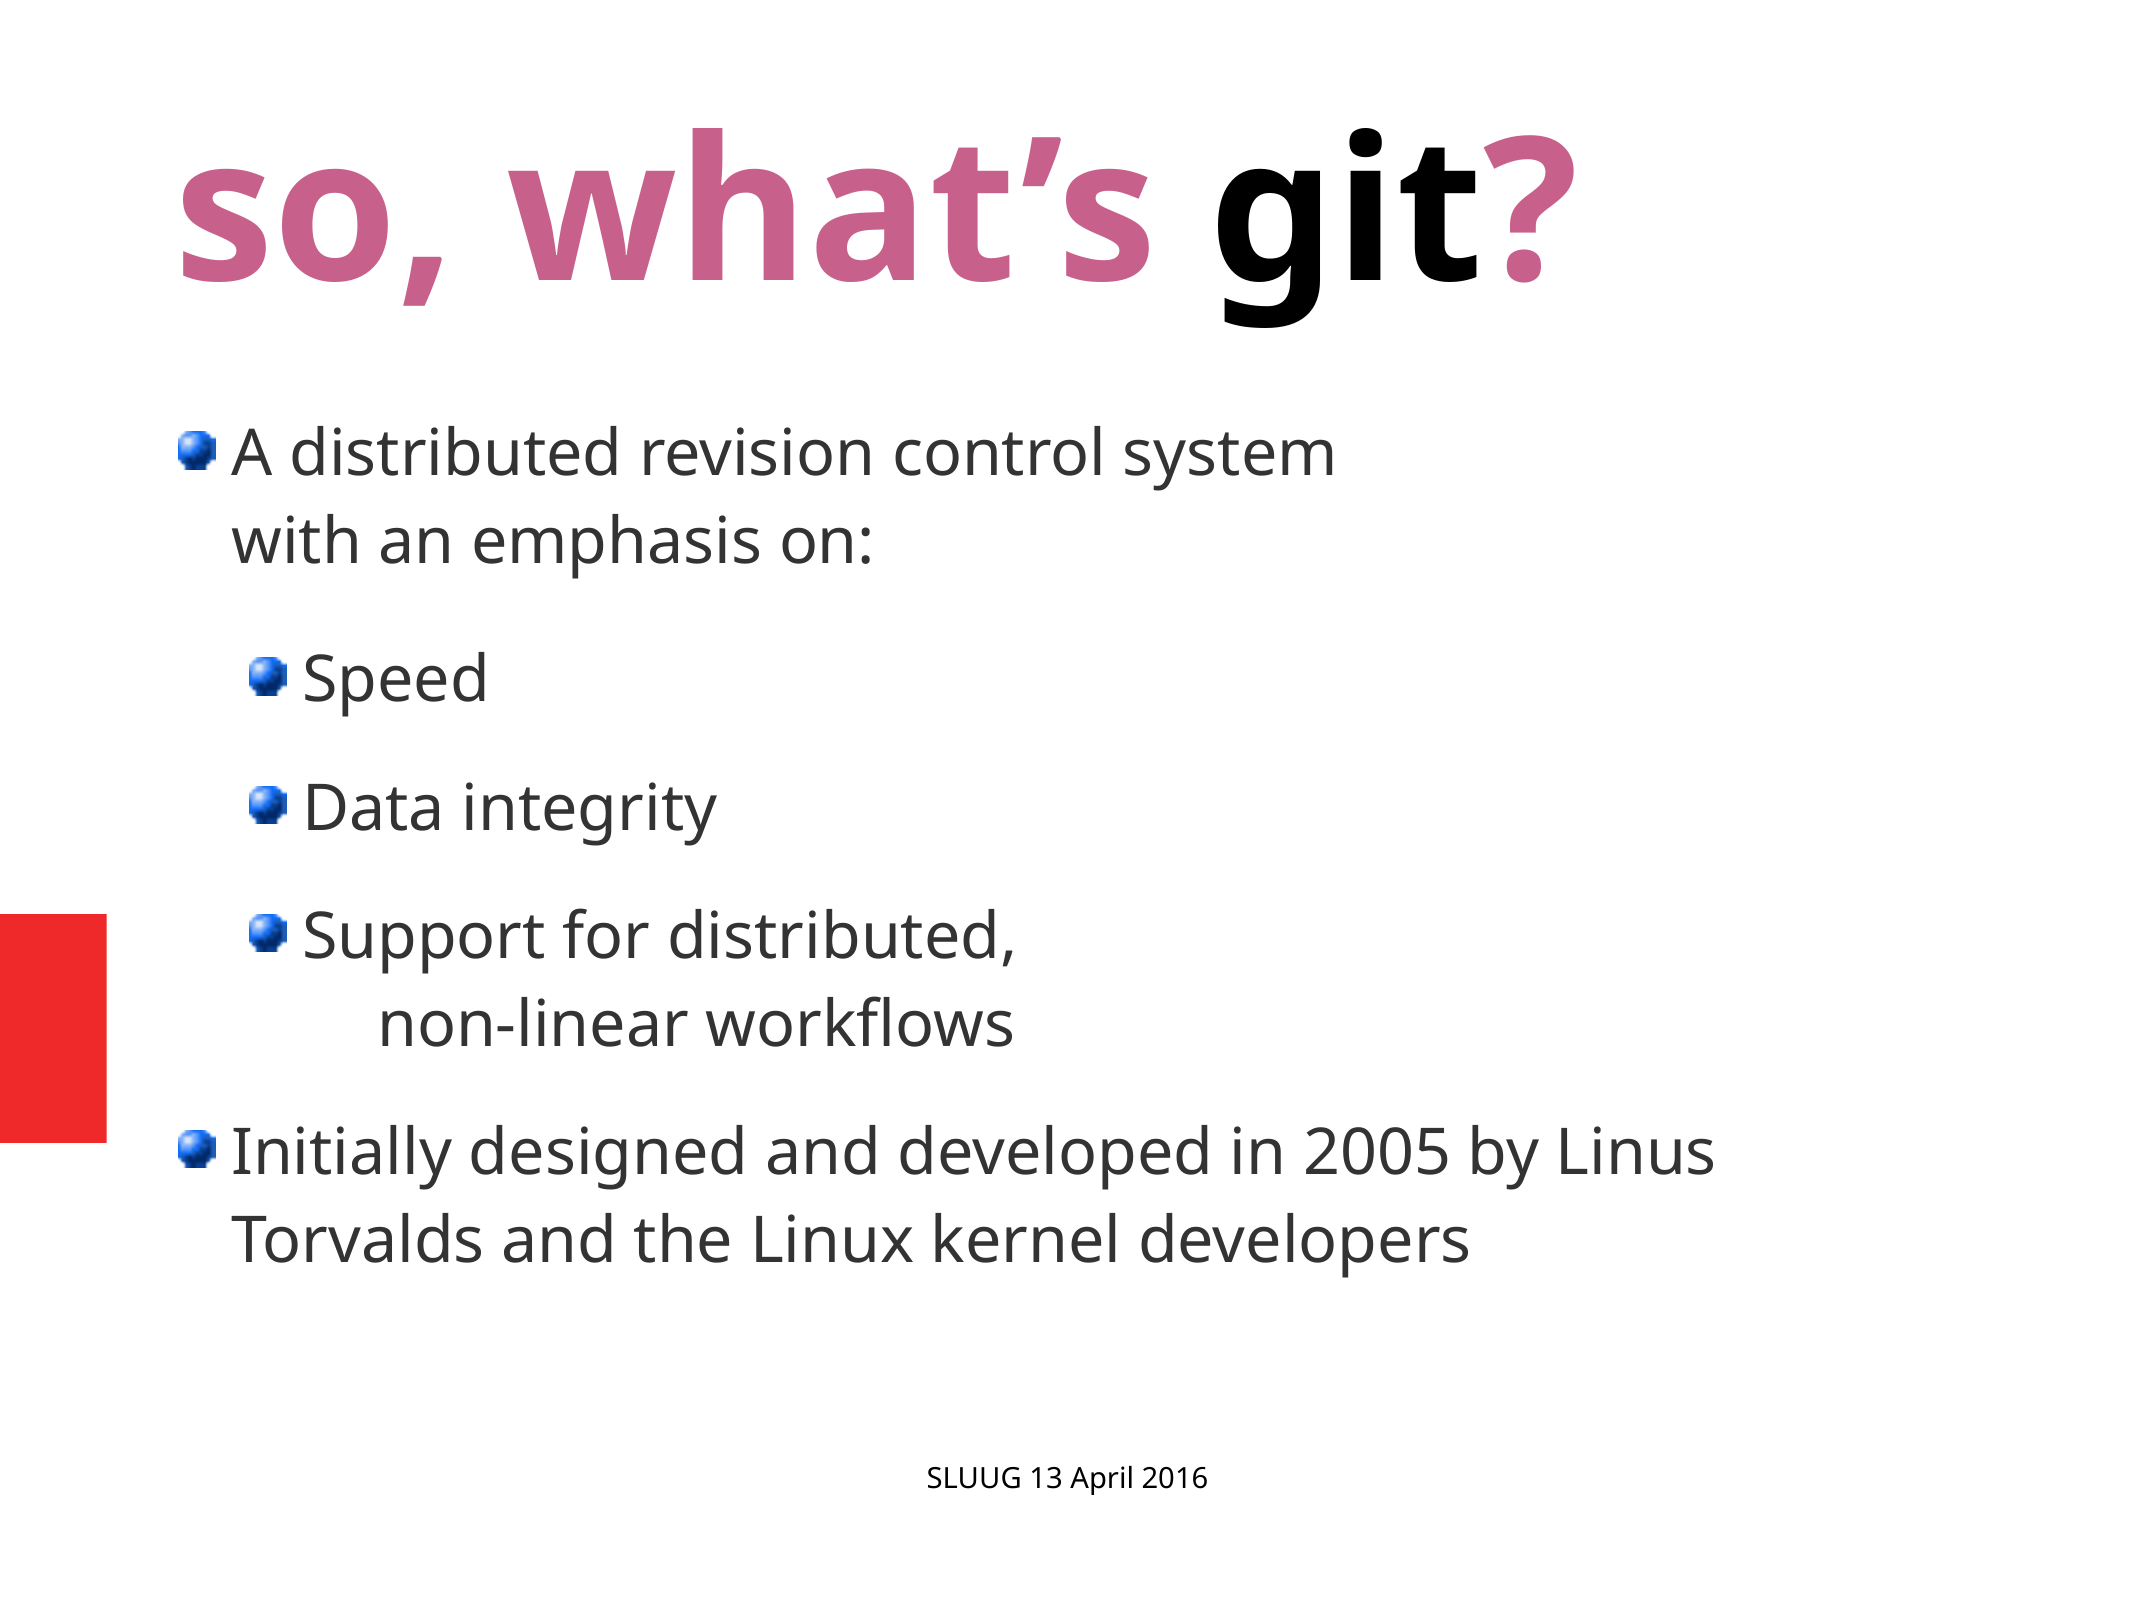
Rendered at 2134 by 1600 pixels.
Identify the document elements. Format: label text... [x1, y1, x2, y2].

list A distributed revision control system with an emphasis on: Speed Data integrity Support for distributed, non-linear workflows Initially designed and developed in 2005 by Linus Torvalds and the Linux kernel developers [160, 406, 1974, 1335]
title so, what’s git? [174, 62, 1988, 368]
